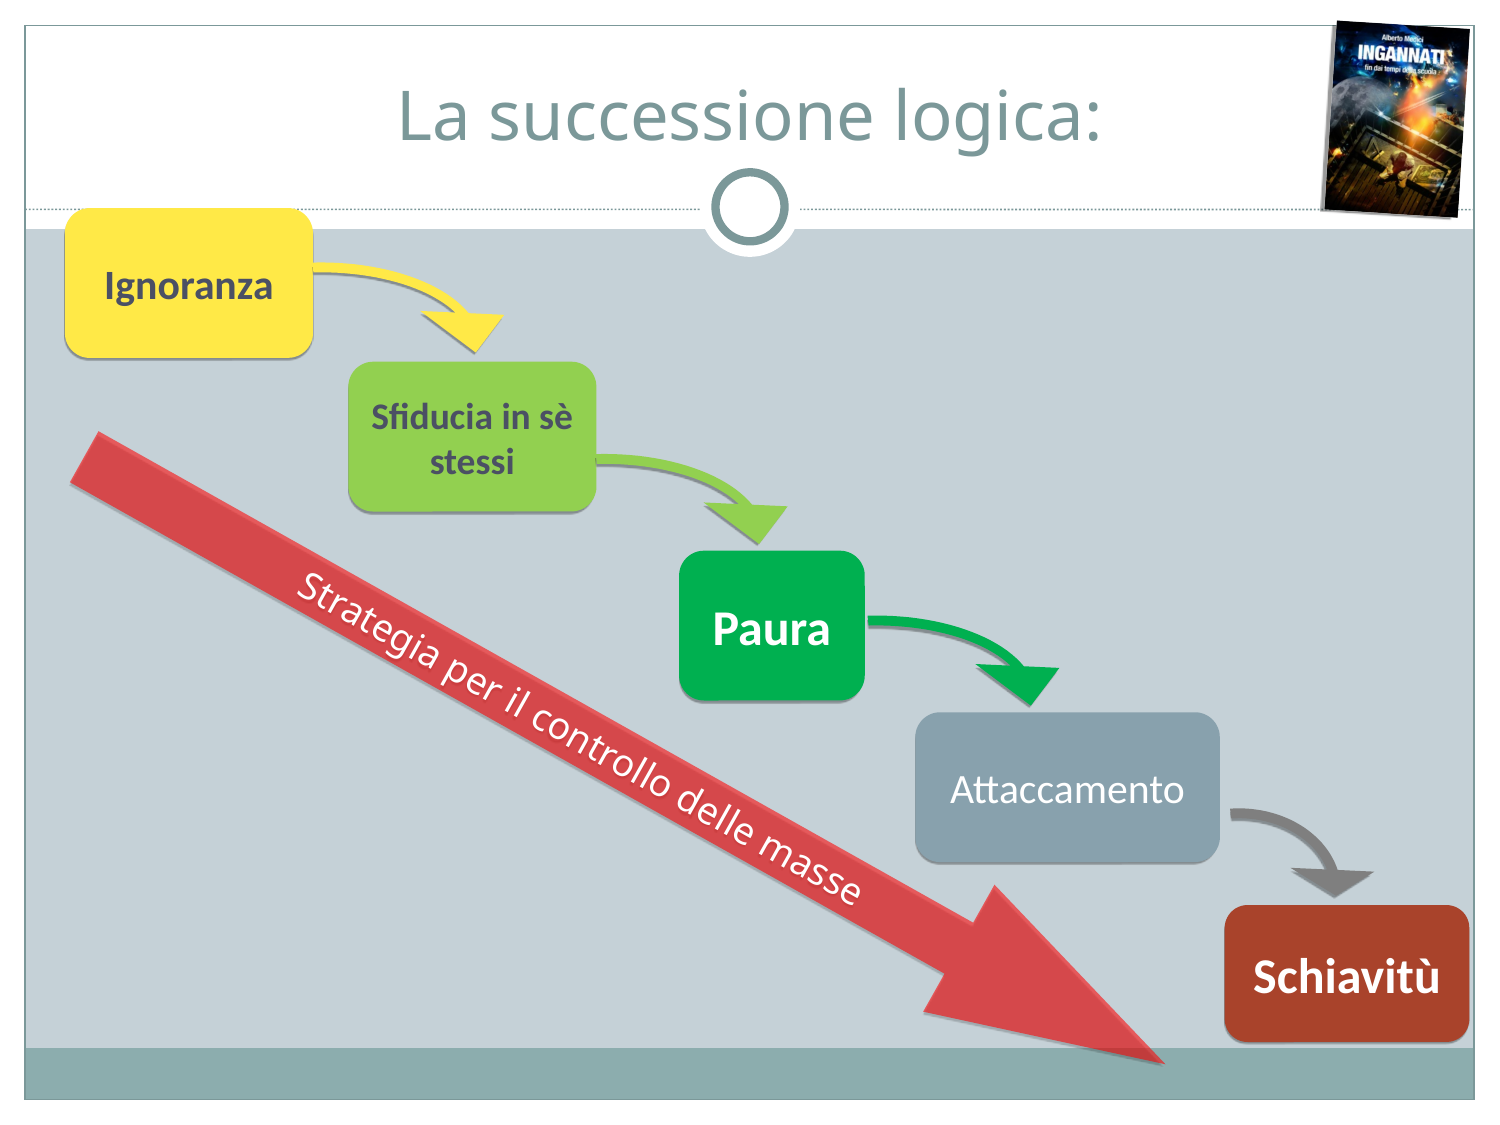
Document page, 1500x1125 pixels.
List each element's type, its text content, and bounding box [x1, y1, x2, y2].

text_box Sfiducia in sè stessi [348, 361, 597, 512]
text_box [867, 615, 1060, 706]
text_box Paura [679, 550, 865, 701]
title La successione logica: [49, 37, 1330, 162]
text_box [1230, 808, 1375, 896]
text_box Attaccamento [915, 712, 1220, 863]
text_box [595, 453, 788, 545]
text_box Strategia per il controllo delle masse [69, 431, 1166, 1065]
text_box Schiavitù [1224, 905, 1470, 1043]
text_box [312, 262, 505, 353]
picture [1324, 20, 1470, 219]
text_box Ignoranza [64, 208, 313, 358]
